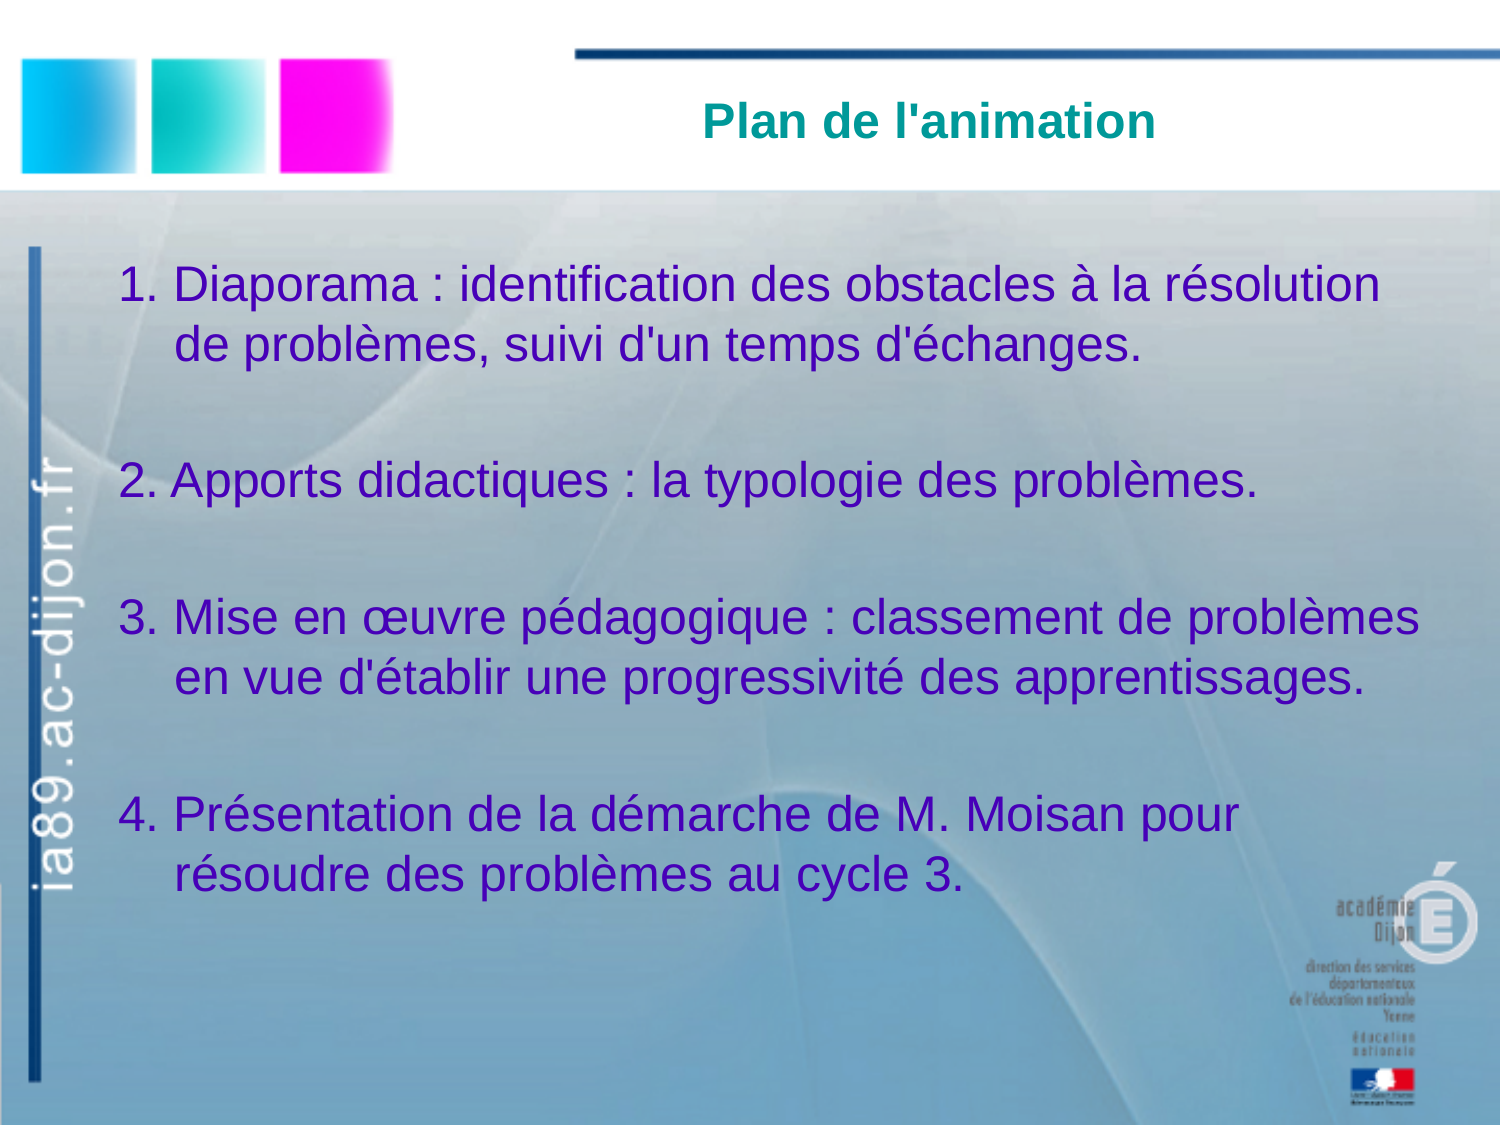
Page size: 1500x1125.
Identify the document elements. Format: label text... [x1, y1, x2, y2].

title Plan de l'animation [413, 59, 1447, 178]
picture [0, 0, 1500, 1125]
list 1. Diaporama : identification des obstacles à la résolution de problèmes, suivi d'un temps d'échanges. 2. Apports didactiques : la typologie des problèmes. 3. Mise en œuvre pédagogique : classement de problèmes en vue d'établir une progressivité des apprentissages. 4. Présentation de la démarche de M. Moisan pour résoudre des problèmes au cycle 3. [118, 251, 1425, 904]
